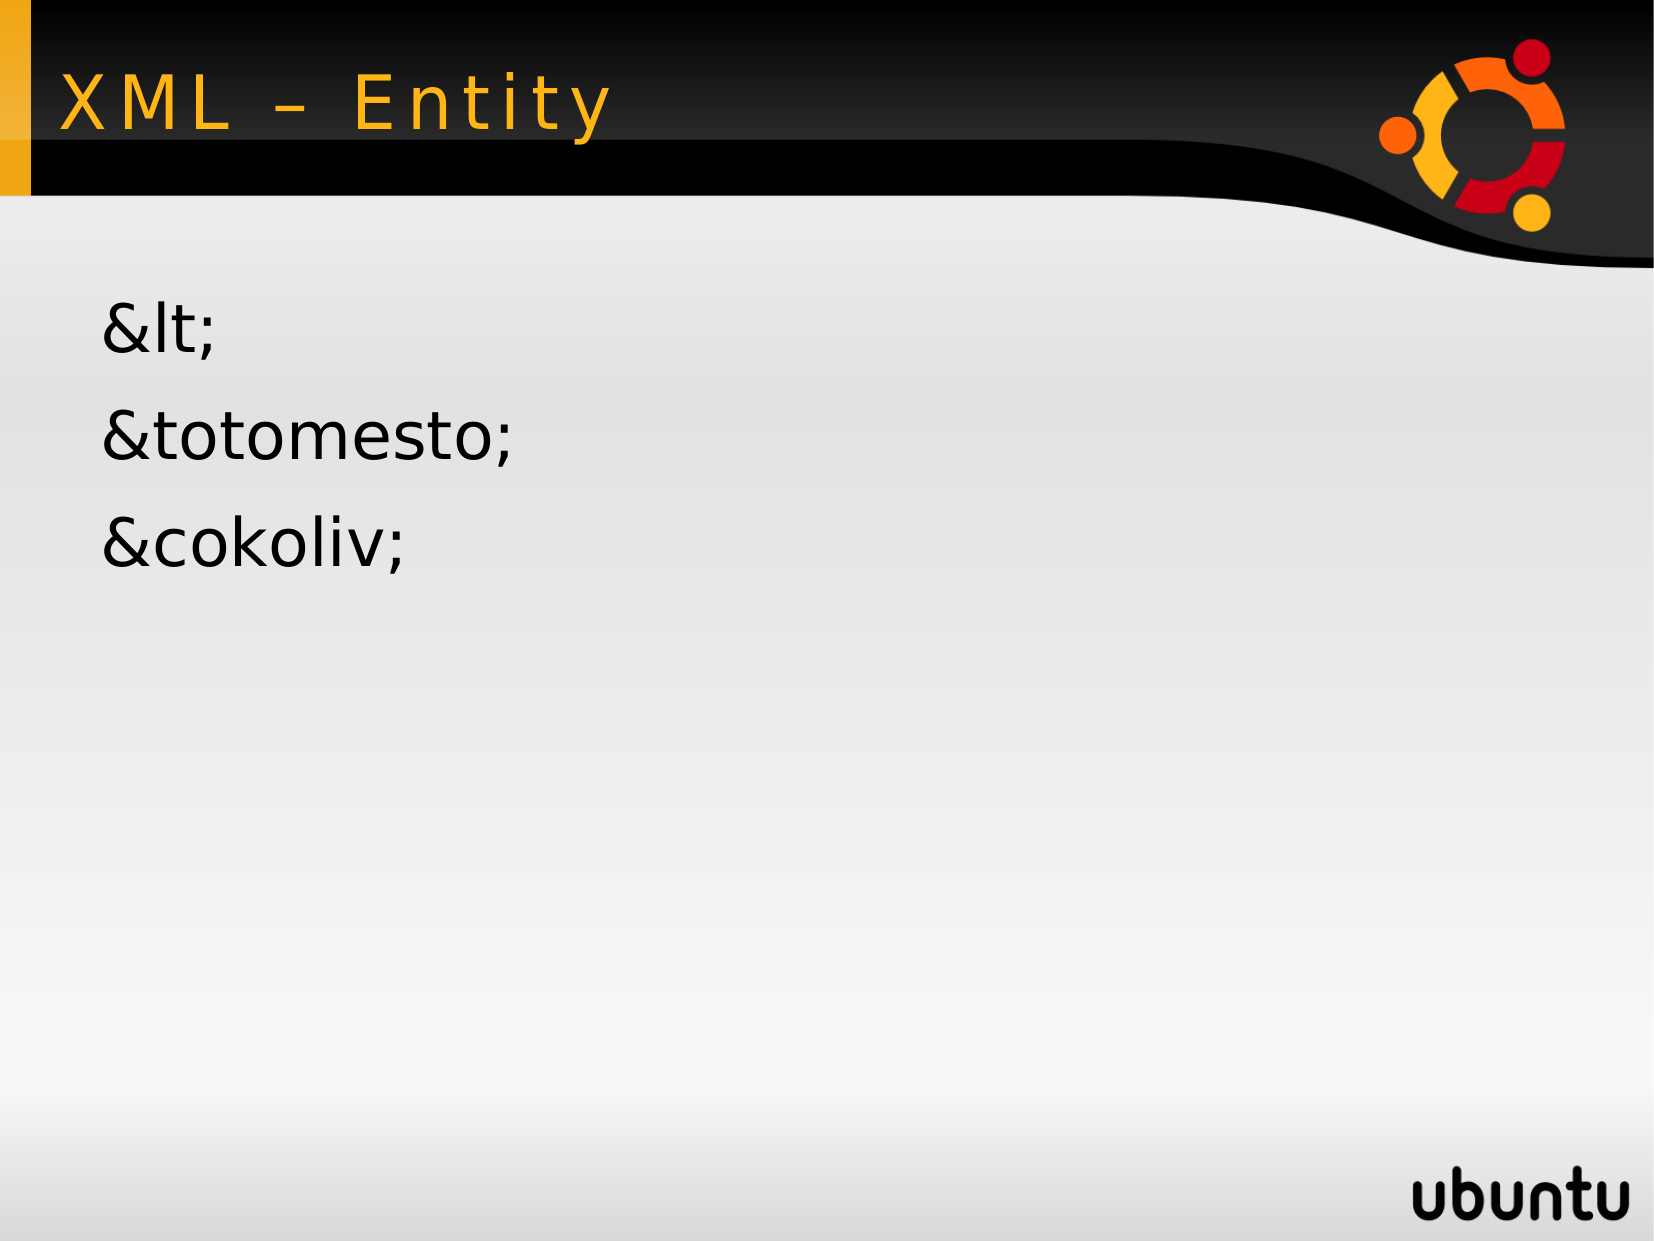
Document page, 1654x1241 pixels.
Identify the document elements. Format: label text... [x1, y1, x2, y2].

title XML – Entity [59, 29, 1270, 178]
picture [0, 0, 1654, 1241]
list &lt; &totomesto; &cokoliv; [82, 290, 1571, 1109]
